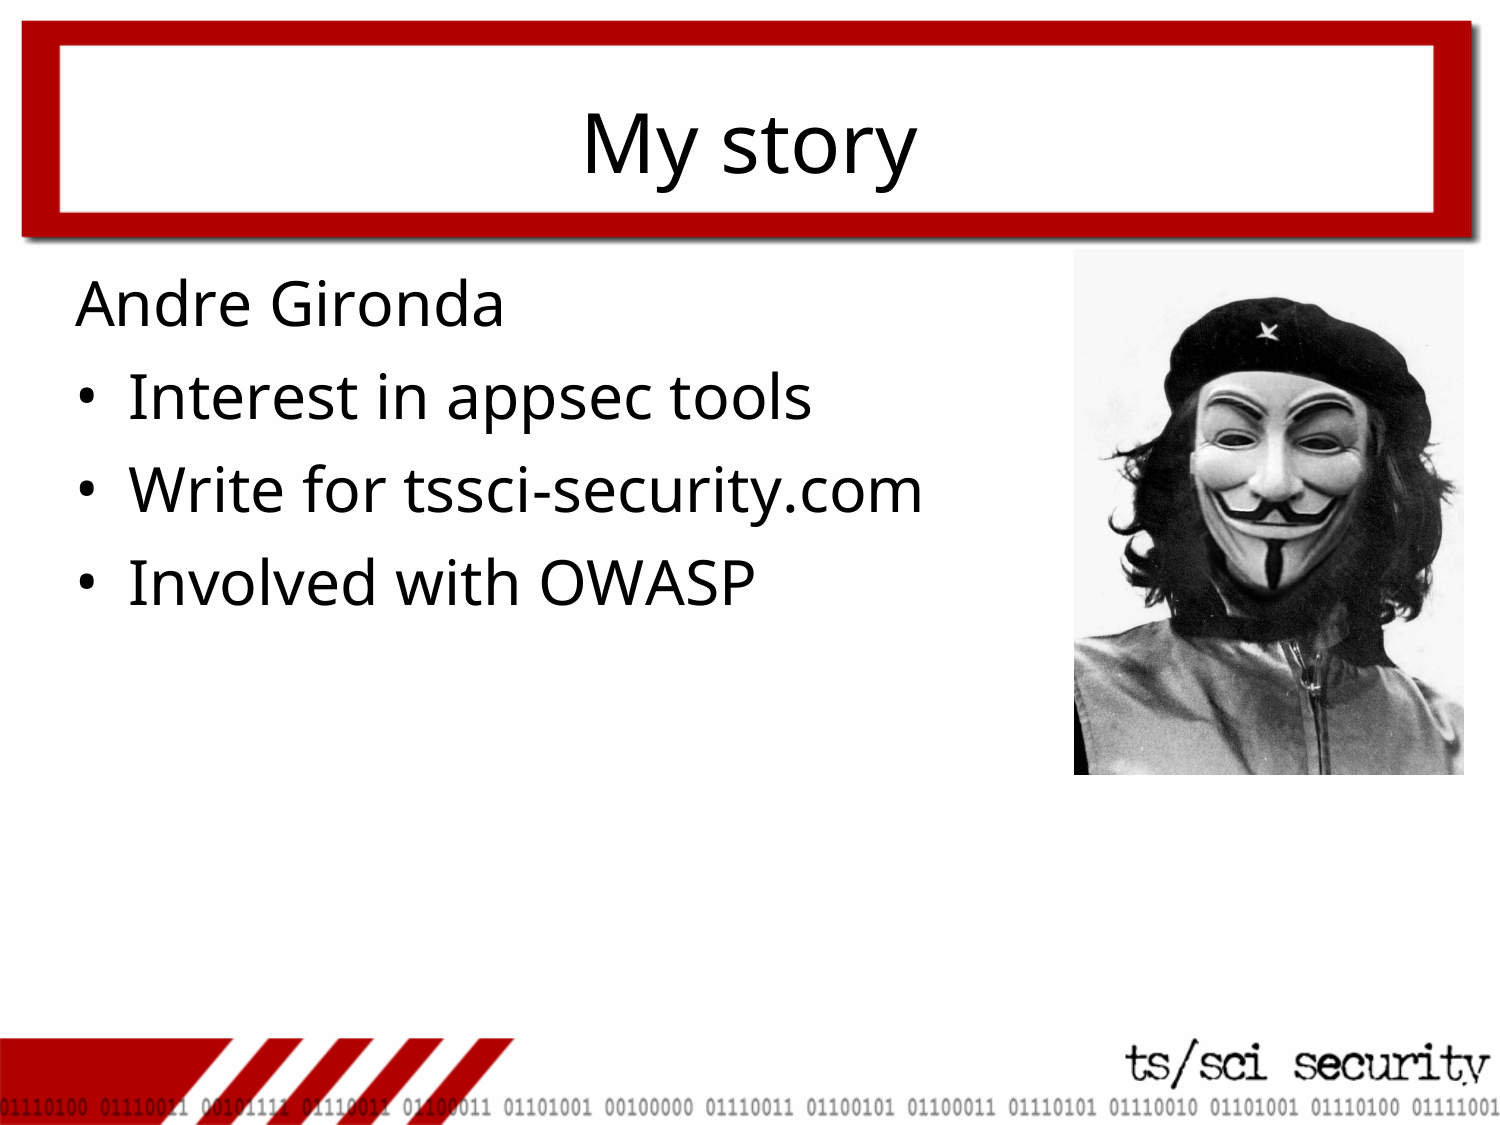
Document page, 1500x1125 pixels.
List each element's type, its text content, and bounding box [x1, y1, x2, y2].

picture [0, 0, 1500, 1125]
title My story [75, 21, 1424, 257]
list Andre Gironda Interest in appsec tools Write for tssci-security.com Involved with OWASP [75, 262, 1424, 1004]
